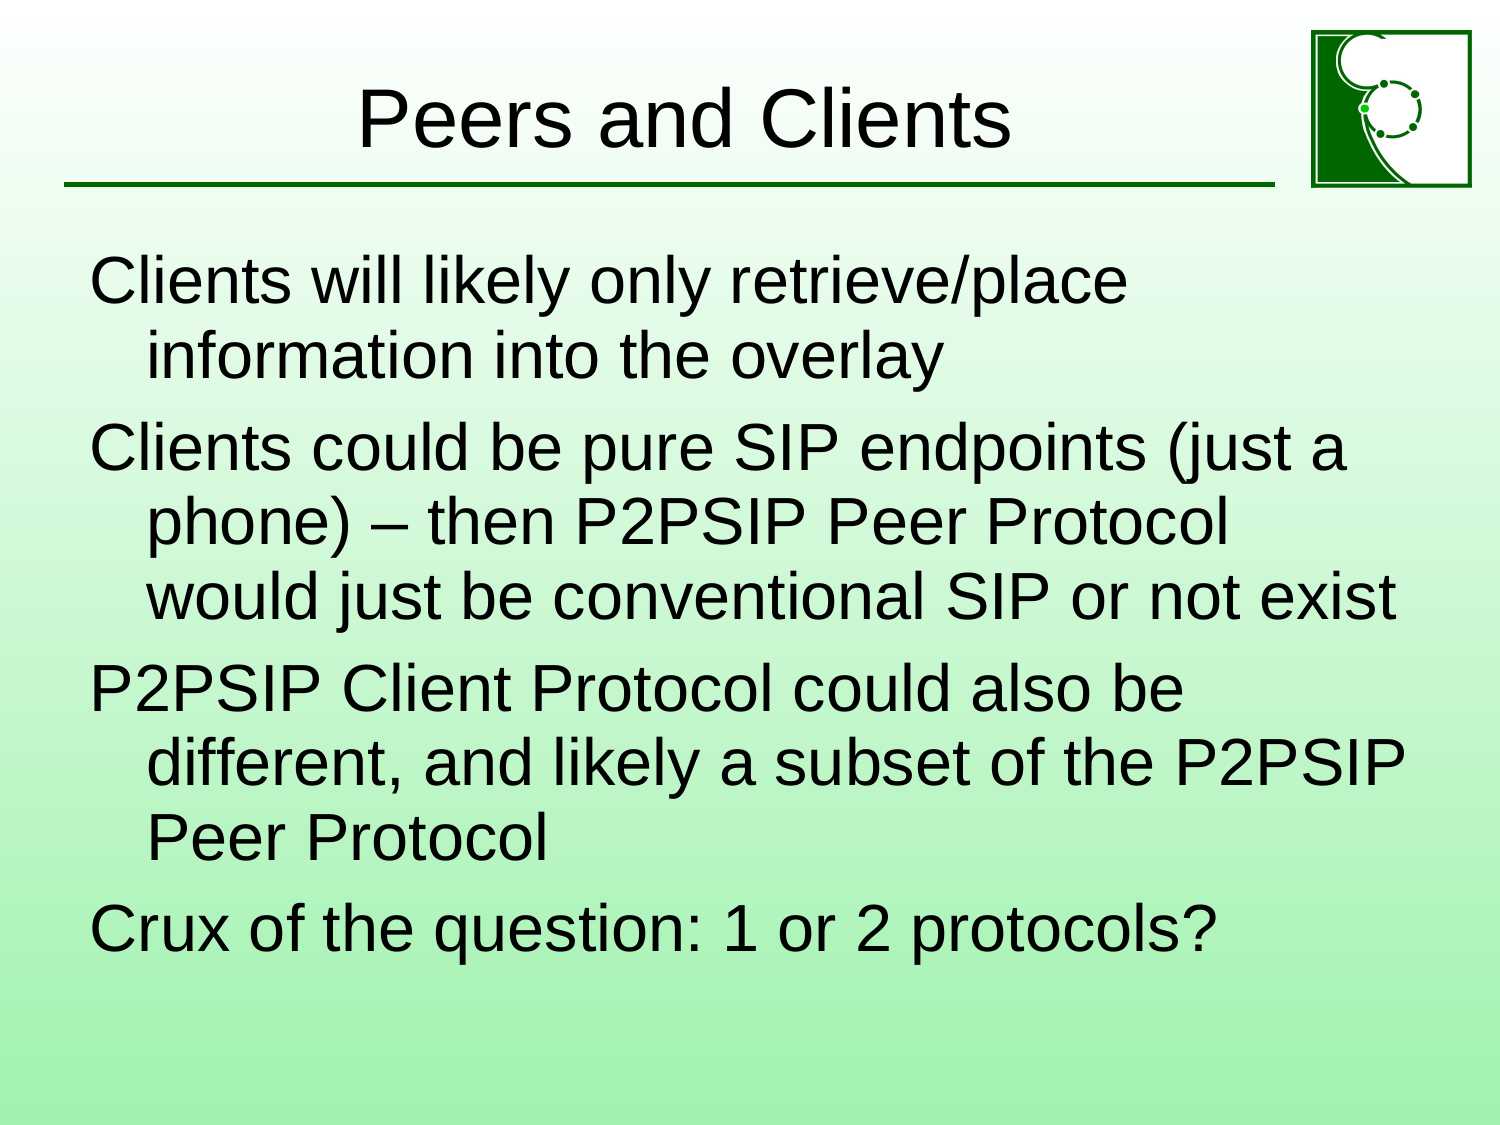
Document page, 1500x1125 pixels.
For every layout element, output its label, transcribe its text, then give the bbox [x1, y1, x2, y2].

title Peers and Clients [76, 24, 1295, 213]
picture [1311, 30, 1472, 188]
list Clients will likely only retrieve/place information into the overlay Clients could be pure SIP endpoints (just a phone) – then P2PSIP Peer Protocol would just be conventional SIP or not exist P2PSIP Client Protocol could also be different, and likely a subset of the P2PSIP Peer Protocol Crux of the question: 1 or 2 protocols? [75, 235, 1426, 1075]
